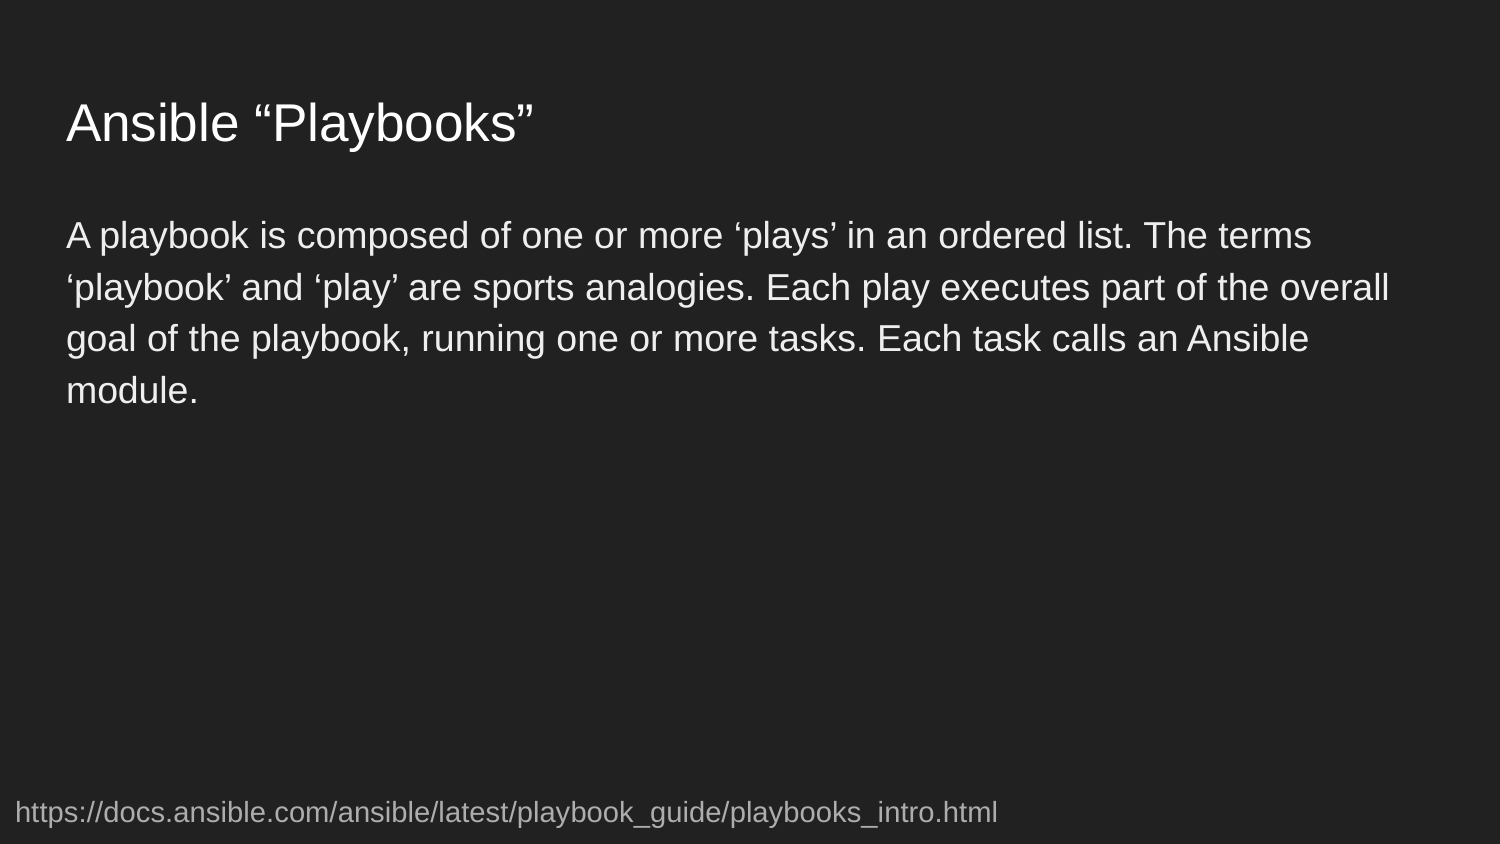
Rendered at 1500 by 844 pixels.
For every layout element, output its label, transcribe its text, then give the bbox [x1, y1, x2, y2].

title Ansible “Playbooks” [51, 72, 1449, 167]
list A playbook is composed of one or more ‘plays’ in an ordered list. The terms ‘playbook’ and ‘play’ are sports analogies. Each play executes part of the overall goal of the playbook, running one or more tasks. Each task calls an Ansible module. [51, 189, 1449, 750]
text_box https://docs.ansible.com/ansible/latest/playbook_guide/playbooks_intro.html [0, 778, 1500, 844]
